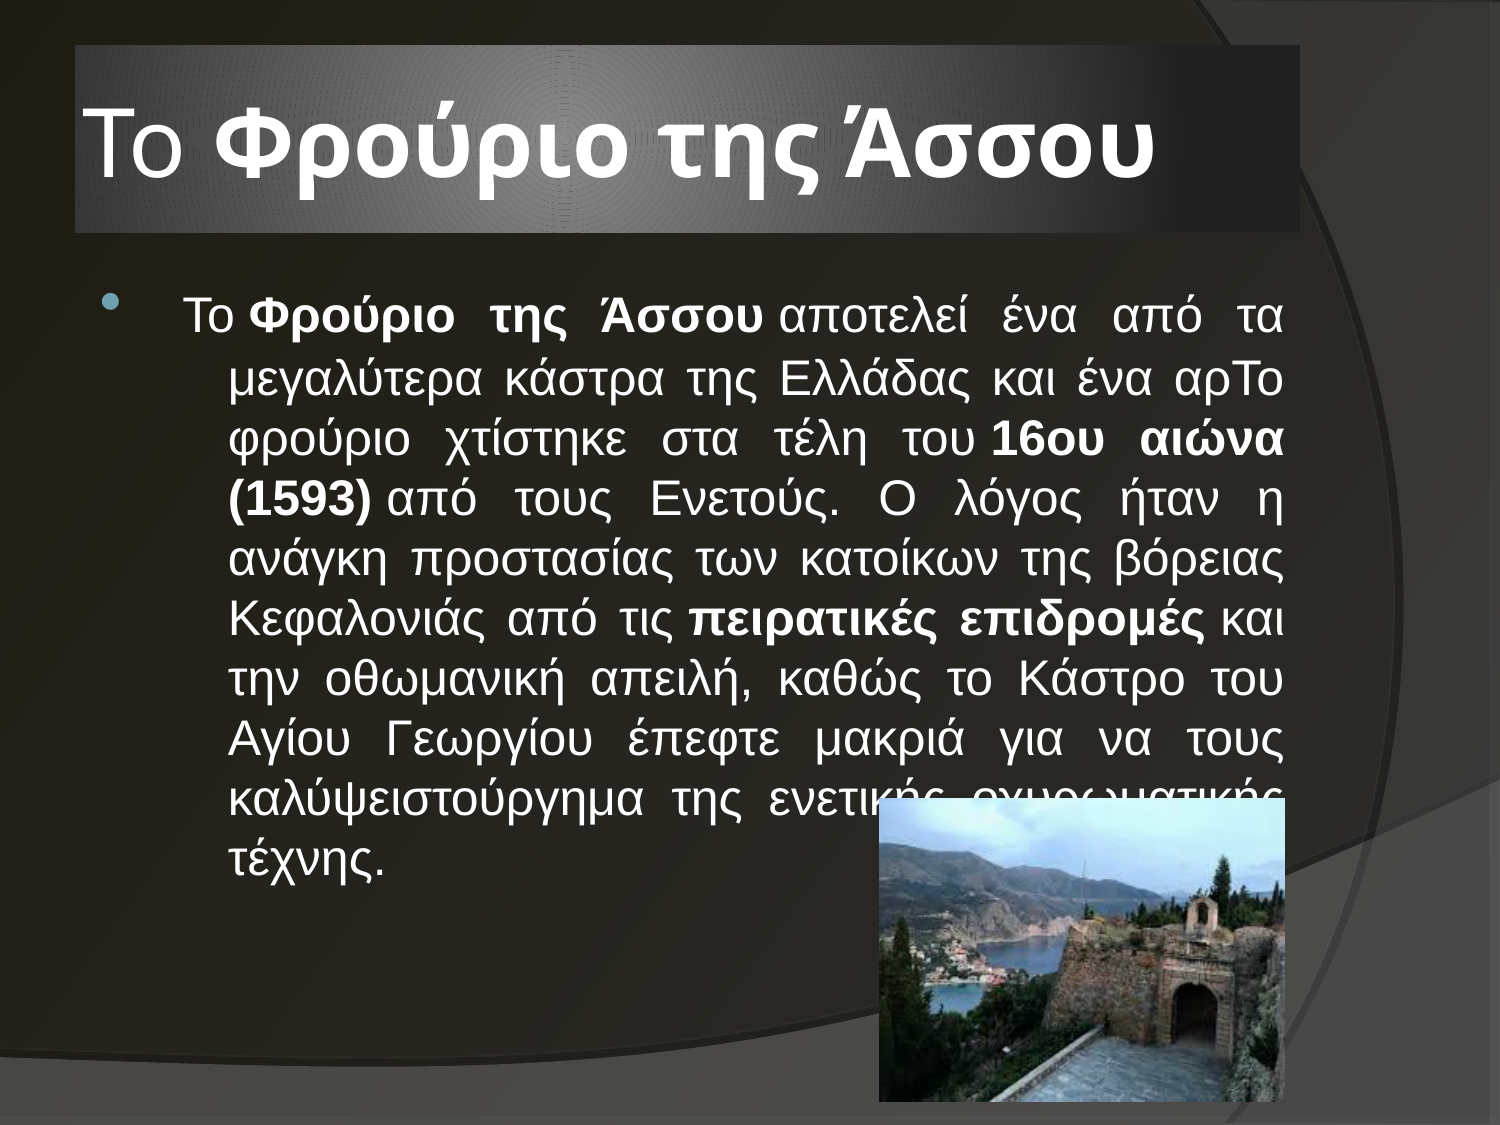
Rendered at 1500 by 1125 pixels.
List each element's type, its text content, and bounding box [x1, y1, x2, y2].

picture [879, 798, 1285, 1102]
title Το Φρούριο της Άσσου [75, 45, 1300, 233]
list Το Φρούριο της Άσσου αποτελεί ένα από τα μεγαλύτερα κάστρα της Ελλάδας και ένα αρΤο φρούριο χτίστηκε στα τέλη του 16ου αιώνα (1593) από τους Ενετούς. Ο λόγος ήταν η ανάγκη προστασίας των κατοίκων της βόρειας Κεφαλονιάς από τις πειρατικές επιδρομές και την οθωμανική απειλή, καθώς το Κάστρο του Αγίου Γεωργίου έπεφτε μακριά για να τους καλύψειστούργημα της ενετικής οχυρωματικής τέχνης. [75, 262, 1300, 1005]
